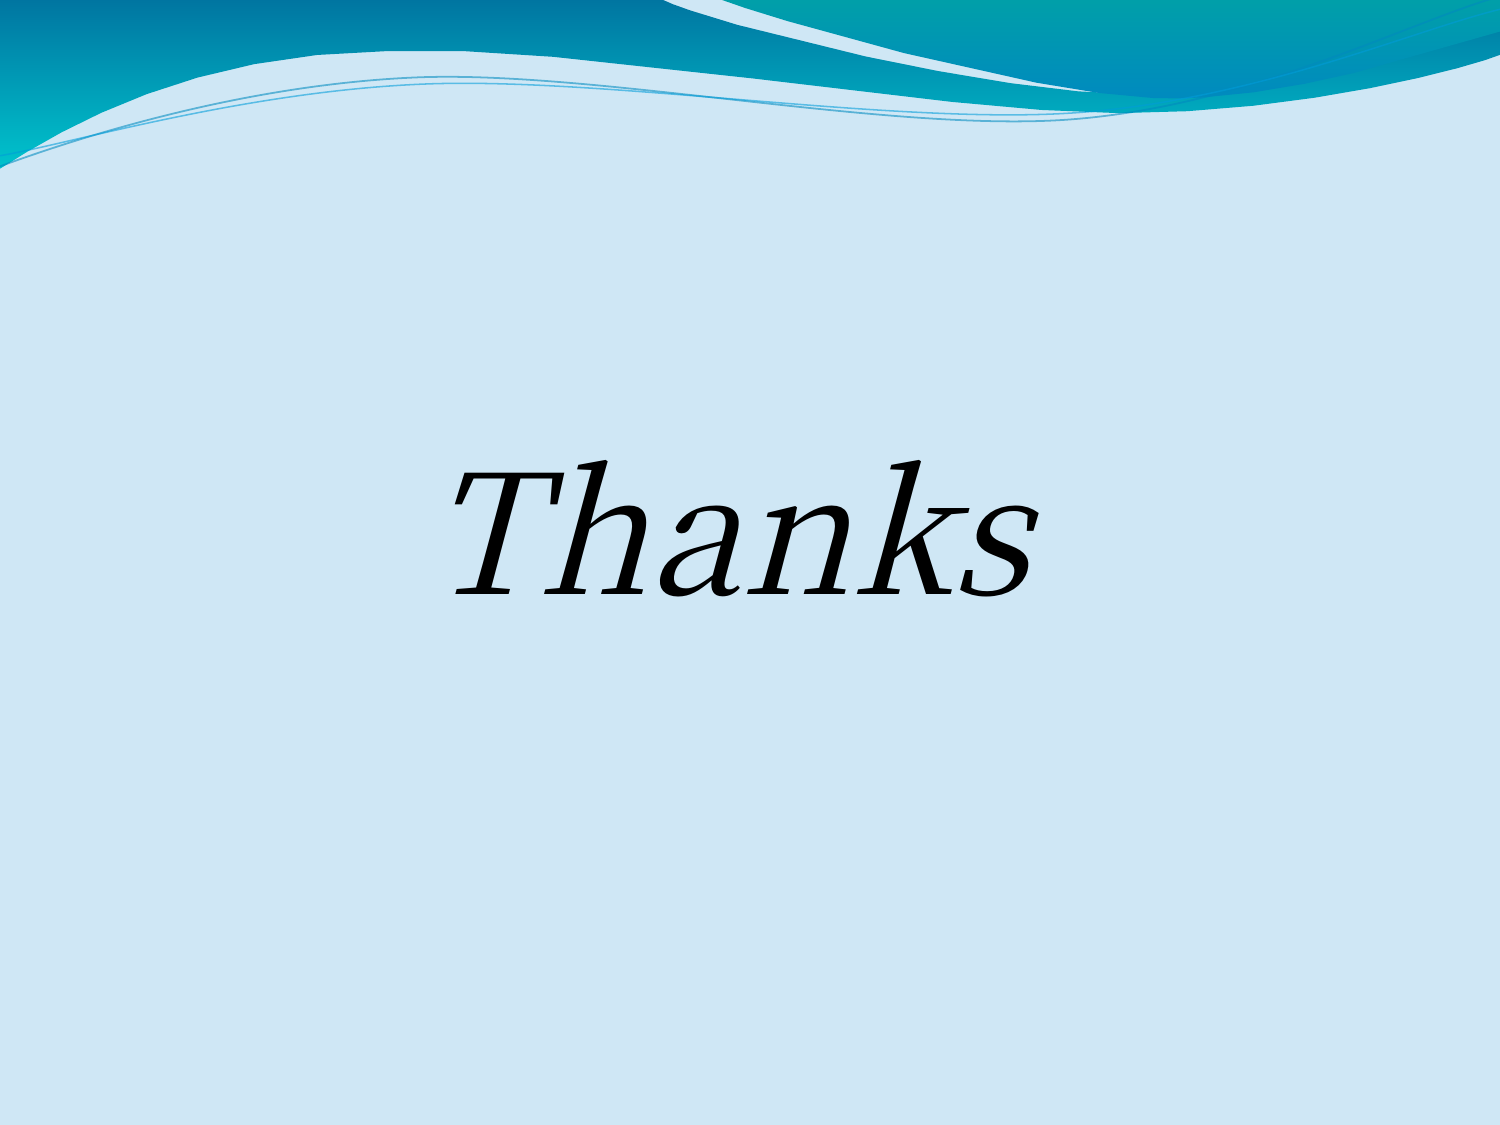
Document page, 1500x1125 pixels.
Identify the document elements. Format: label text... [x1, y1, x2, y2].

list Thanks [75, 137, 1425, 1038]
